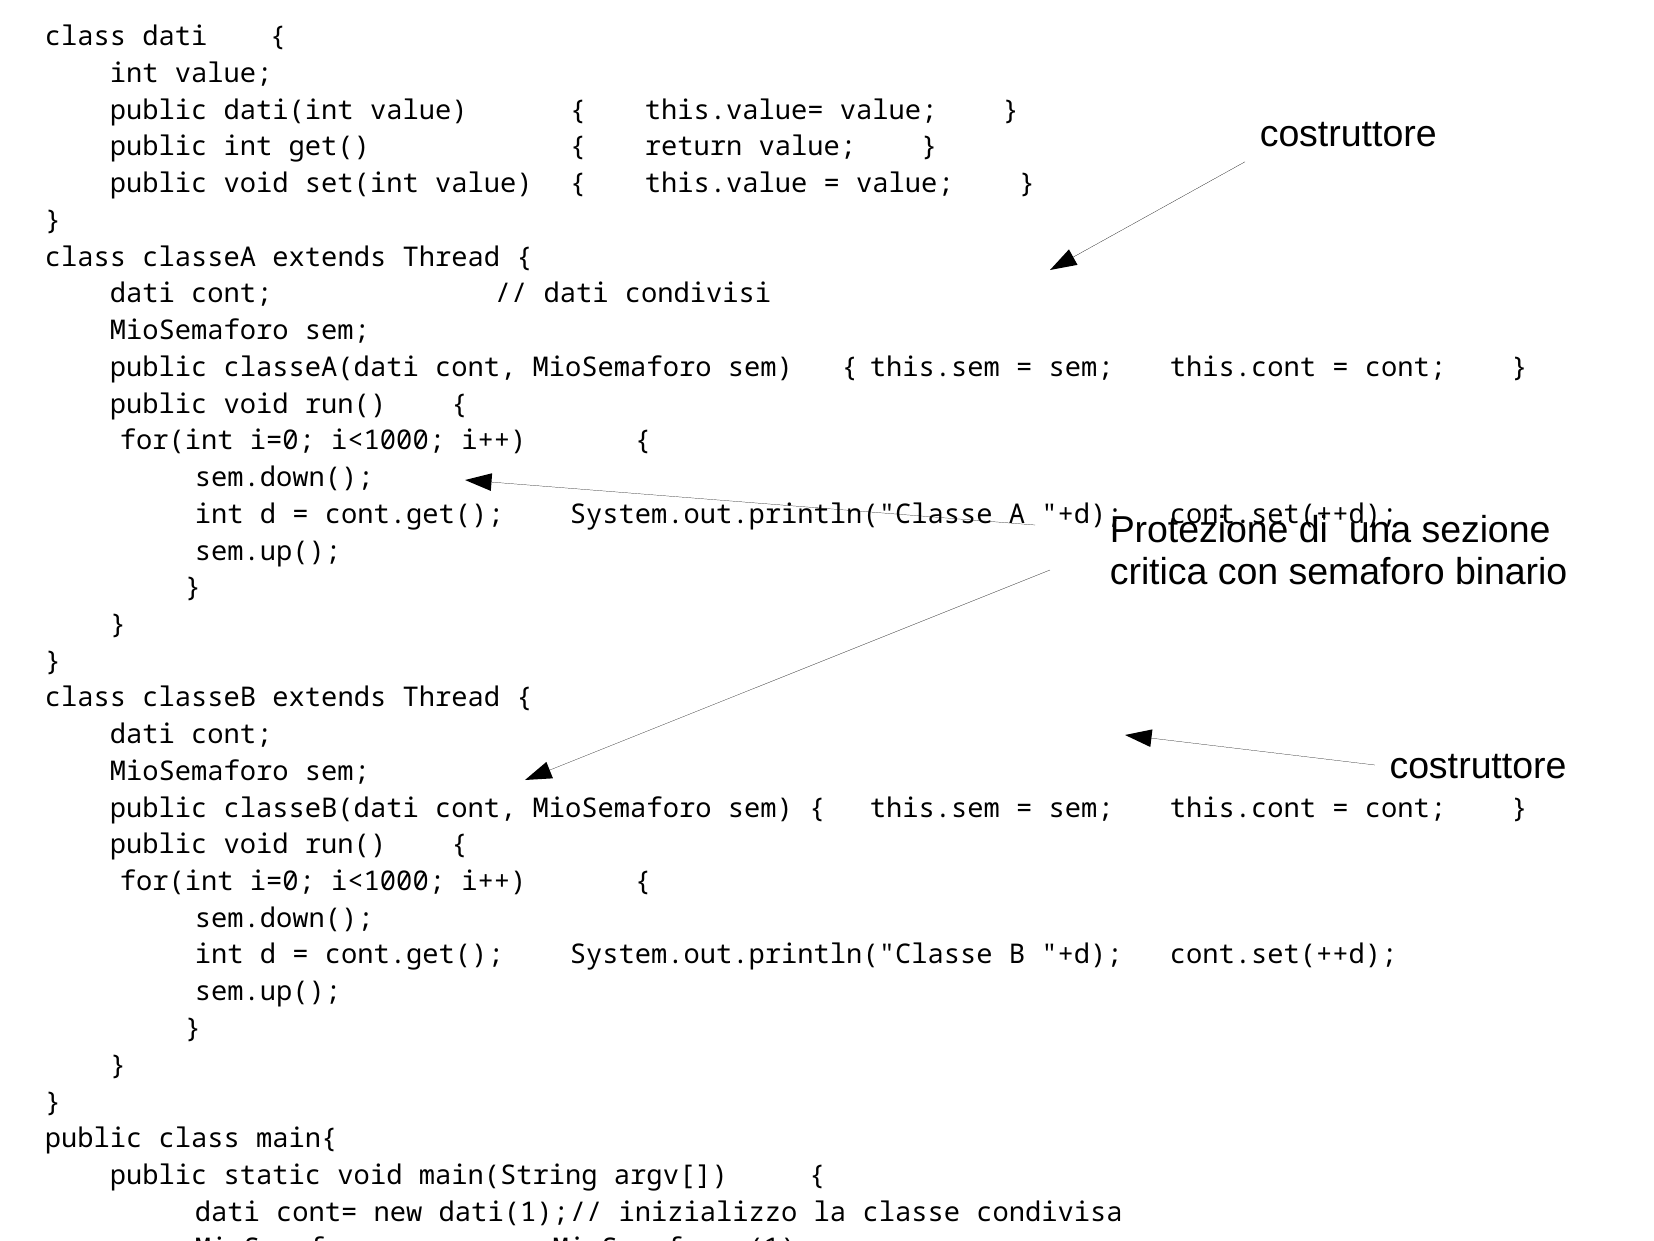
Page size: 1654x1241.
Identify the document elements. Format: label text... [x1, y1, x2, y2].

text_box Protezione di una sezione critica con semaforo binario [1095, 501, 1636, 601]
text_box class dati { int value; public dati(int value) { this.value= value; } public int get() { return value; } public void set(int value) { this.value = value; } } class classeA extends Thread { dati cont; // dati condivisi MioSemaforo sem; public classeA(dati cont, MioSemaforo sem) { this.sem = sem; this.cont = cont; } public void run() { for(int i=0; i<1000; i++) { sem.down(); int d = cont.get(); System.out.println("Classe A "+d); cont.set(++d); sem.up(); } } } class classeB extends Thread { dati cont; MioSemaforo sem; public classeB(dati cont, MioSemaforo sem) { this.sem = sem; this.cont = cont; } public void run() { for(int i=0; i<1000; i++) { sem.down(); int d = cont.get(); System.out.println("Classe B "+d); cont.set(++d); sem.up(); } } } public class main{ public static void main(String argv[]) { dati cont= new dati(1); // inizializzo la classe condivisa MioSemaforo sem = new MioSemaforo (1); classeA A = new classeA(cont,sem); classeB B = new classeB(cont,sem); A.start(); B.start(); } } [30, 9, 1621, 1223]
text_box costruttore [1245, 105, 1621, 162]
text_box costruttore [1374, 736, 1621, 794]
